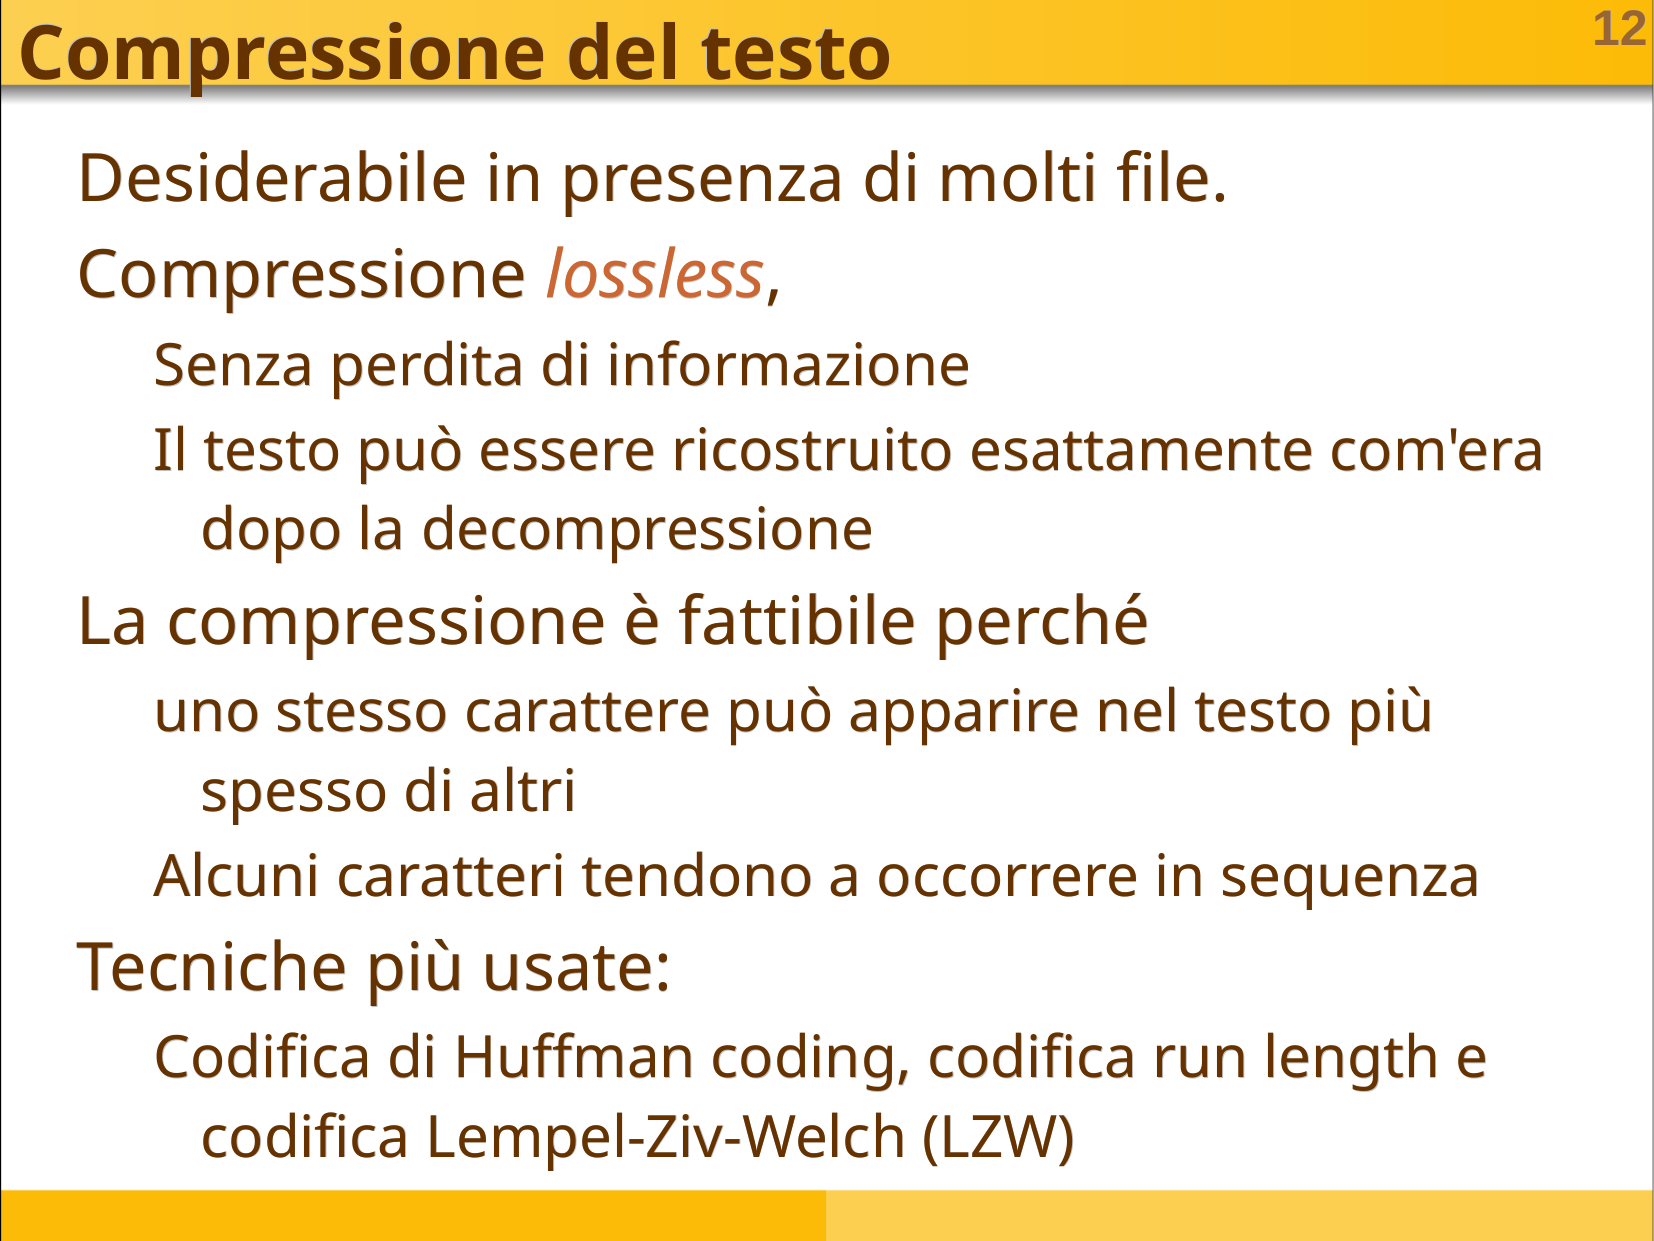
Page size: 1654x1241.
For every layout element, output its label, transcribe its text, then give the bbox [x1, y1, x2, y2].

list Desiderabile in presenza di molti file. Compressione lossless, Senza perdita di informazione Il testo può essere ricostruito esattamente com'era dopo la decompressione La compressione è fattibile perché uno stesso carattere può apparire nel testo più spesso di altri Alcuni caratteri tendono a occorrere in sequenza Tecniche più usate: Codifica di Huffman coding, codifica run length e codifica Lempel-Ziv-Welch (LZW) [59, 129, 1595, 1164]
title Compressione del testo [0, 0, 1477, 87]
picture [0, 0, 1654, 1241]
